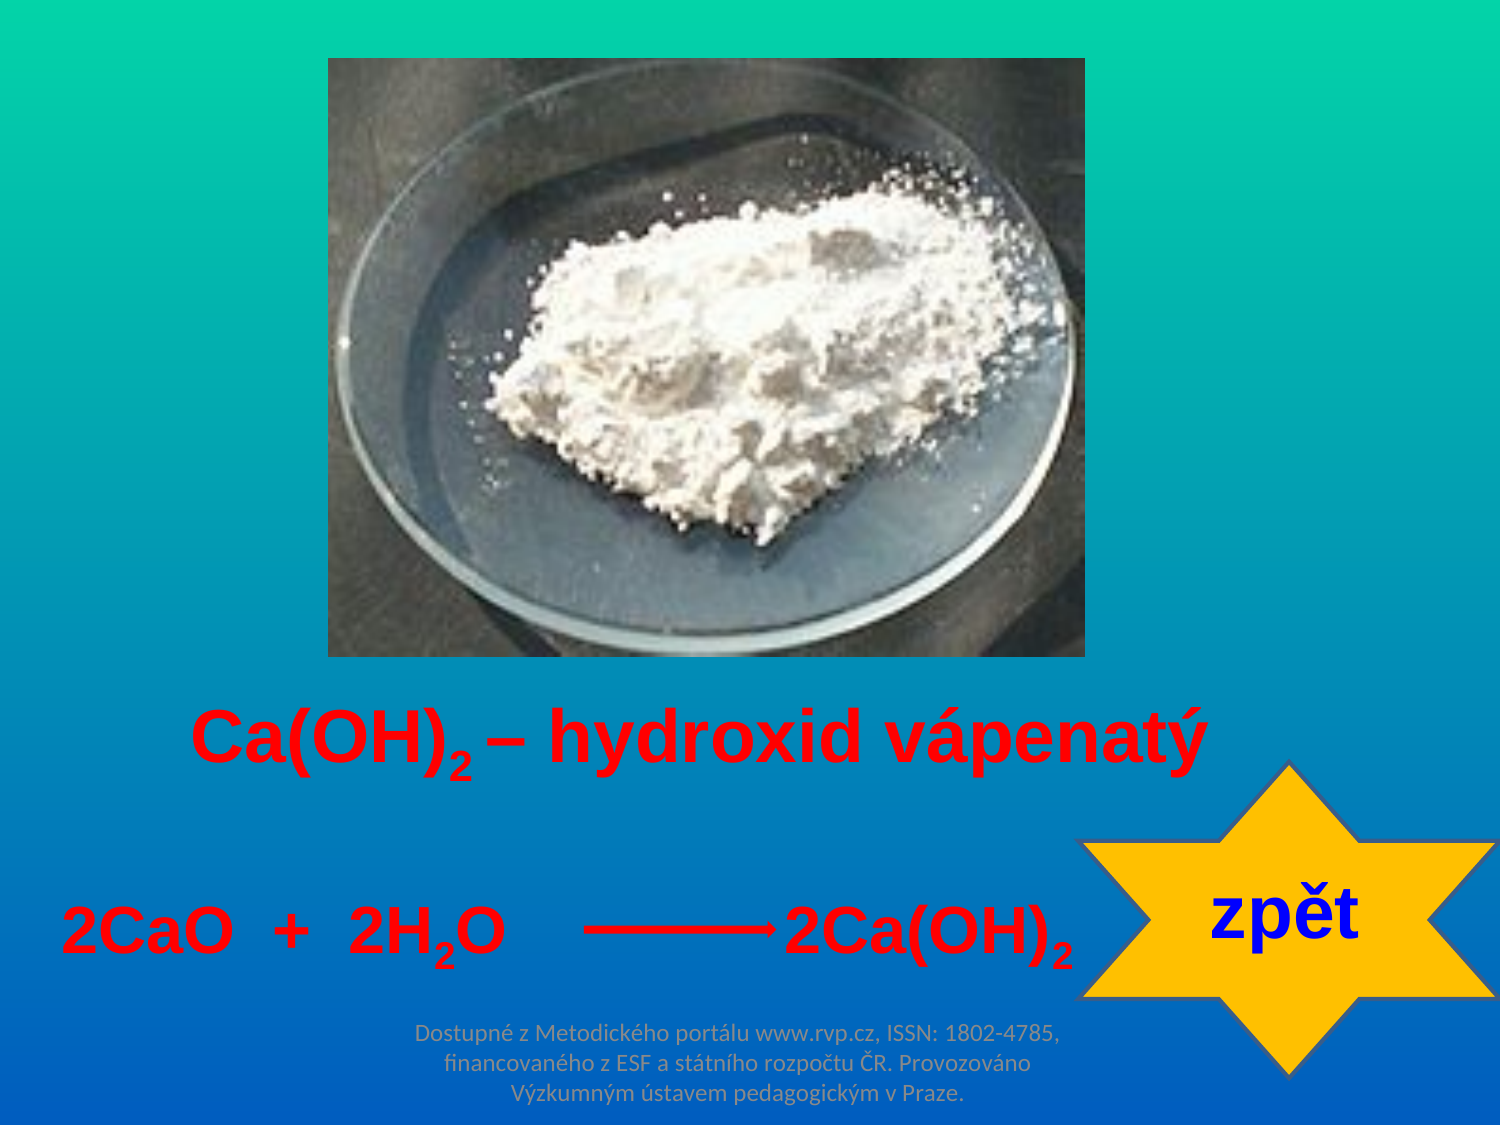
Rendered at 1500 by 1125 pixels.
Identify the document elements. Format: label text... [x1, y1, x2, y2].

text_box [1078, 762, 1500, 1079]
picture [1075, 836, 1222, 844]
text_box Ca(OH)2 – hydroxid vápenatý [175, 679, 1290, 798]
picture [0, 58, 1500, 656]
text_box [585, 925, 774, 934]
text_box Dostupné z Metodického portálu www.rvp.cz, ISSN: 1802-4785, financovaného z ESF a státního rozpočtu ČR. Provozováno Výzkumným ústavem pedagogickým v Praze. [386, 1031, 1090, 1092]
text_box 2CaO + 2H2O 2Ca(OH)2 [46, 878, 1137, 986]
text_box zpět [1195, 855, 1395, 961]
